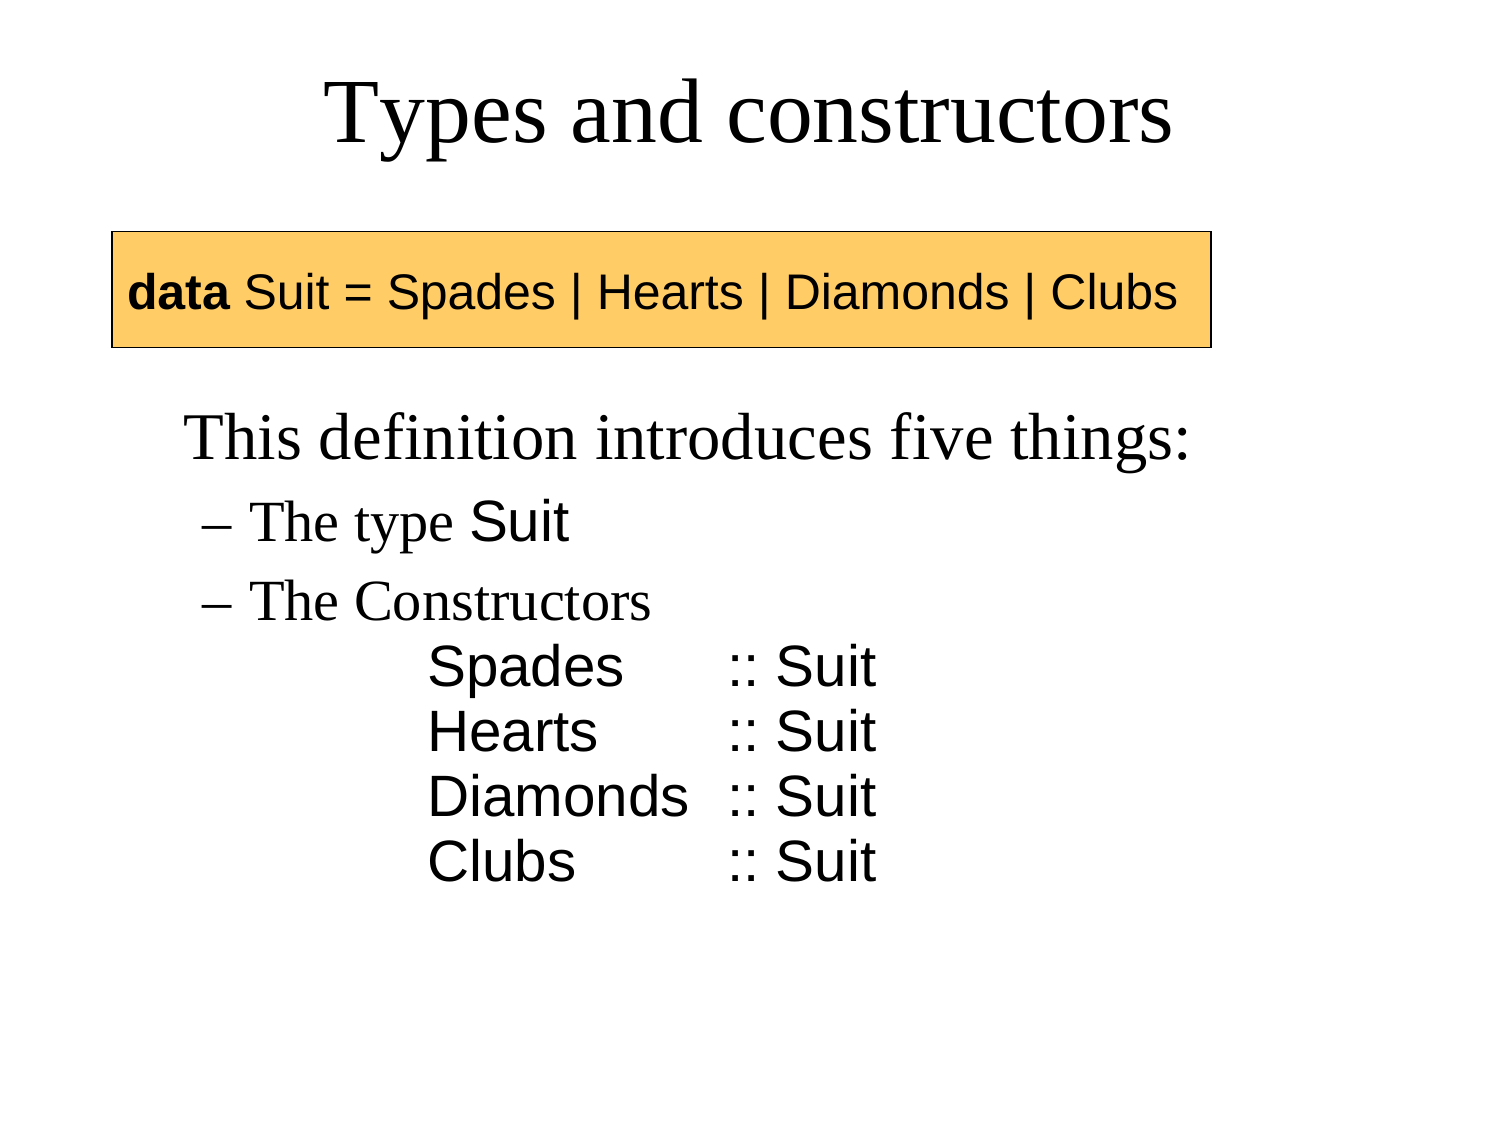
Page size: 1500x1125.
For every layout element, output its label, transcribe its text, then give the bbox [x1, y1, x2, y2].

text_box data Suit = Spades | Hearts | Diamonds | Clubs [112, 231, 1211, 348]
title Types and constructors [112, 17, 1388, 205]
list This definition introduces five things: The type Suit The Constructors Spades :: Suit Hearts :: Suit Diamonds :: Suit Clubs :: Suit [112, 392, 1388, 996]
